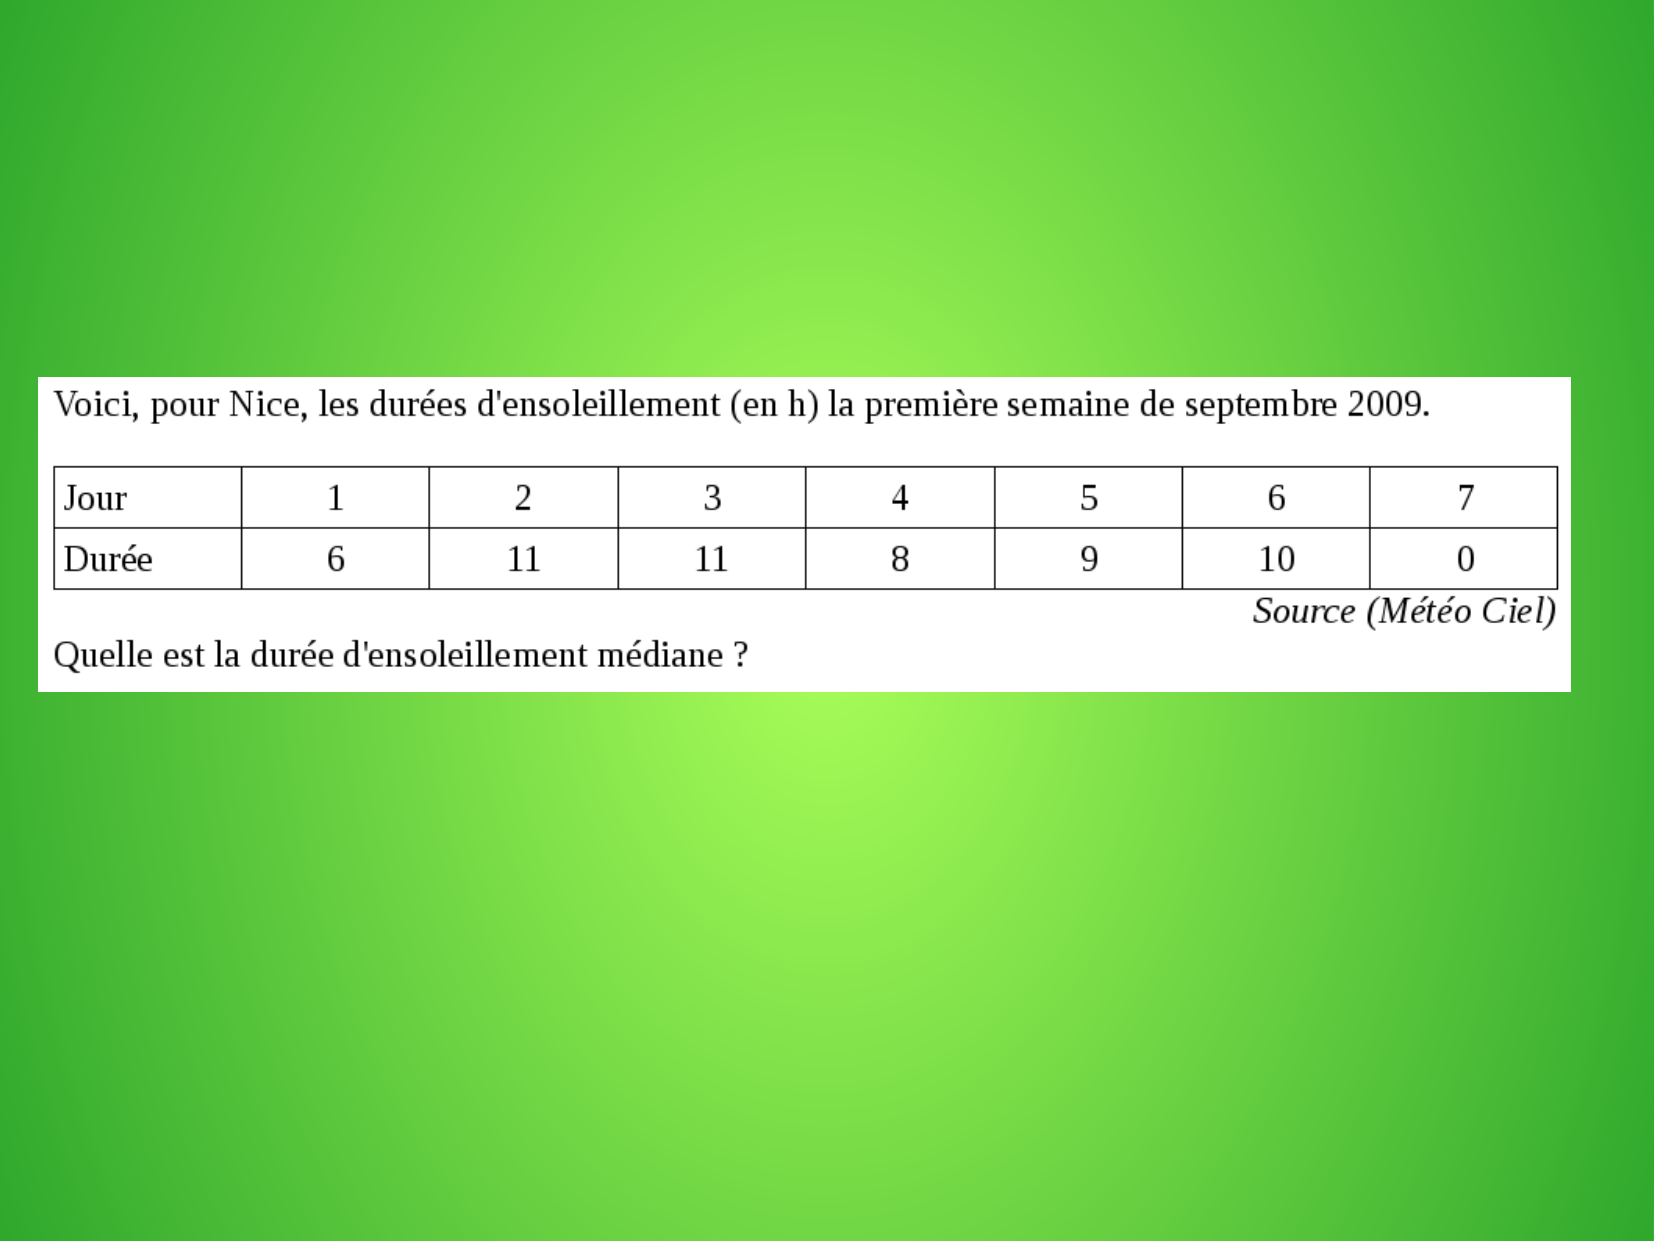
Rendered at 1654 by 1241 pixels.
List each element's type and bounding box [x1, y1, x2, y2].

picture [38, 377, 1571, 692]
